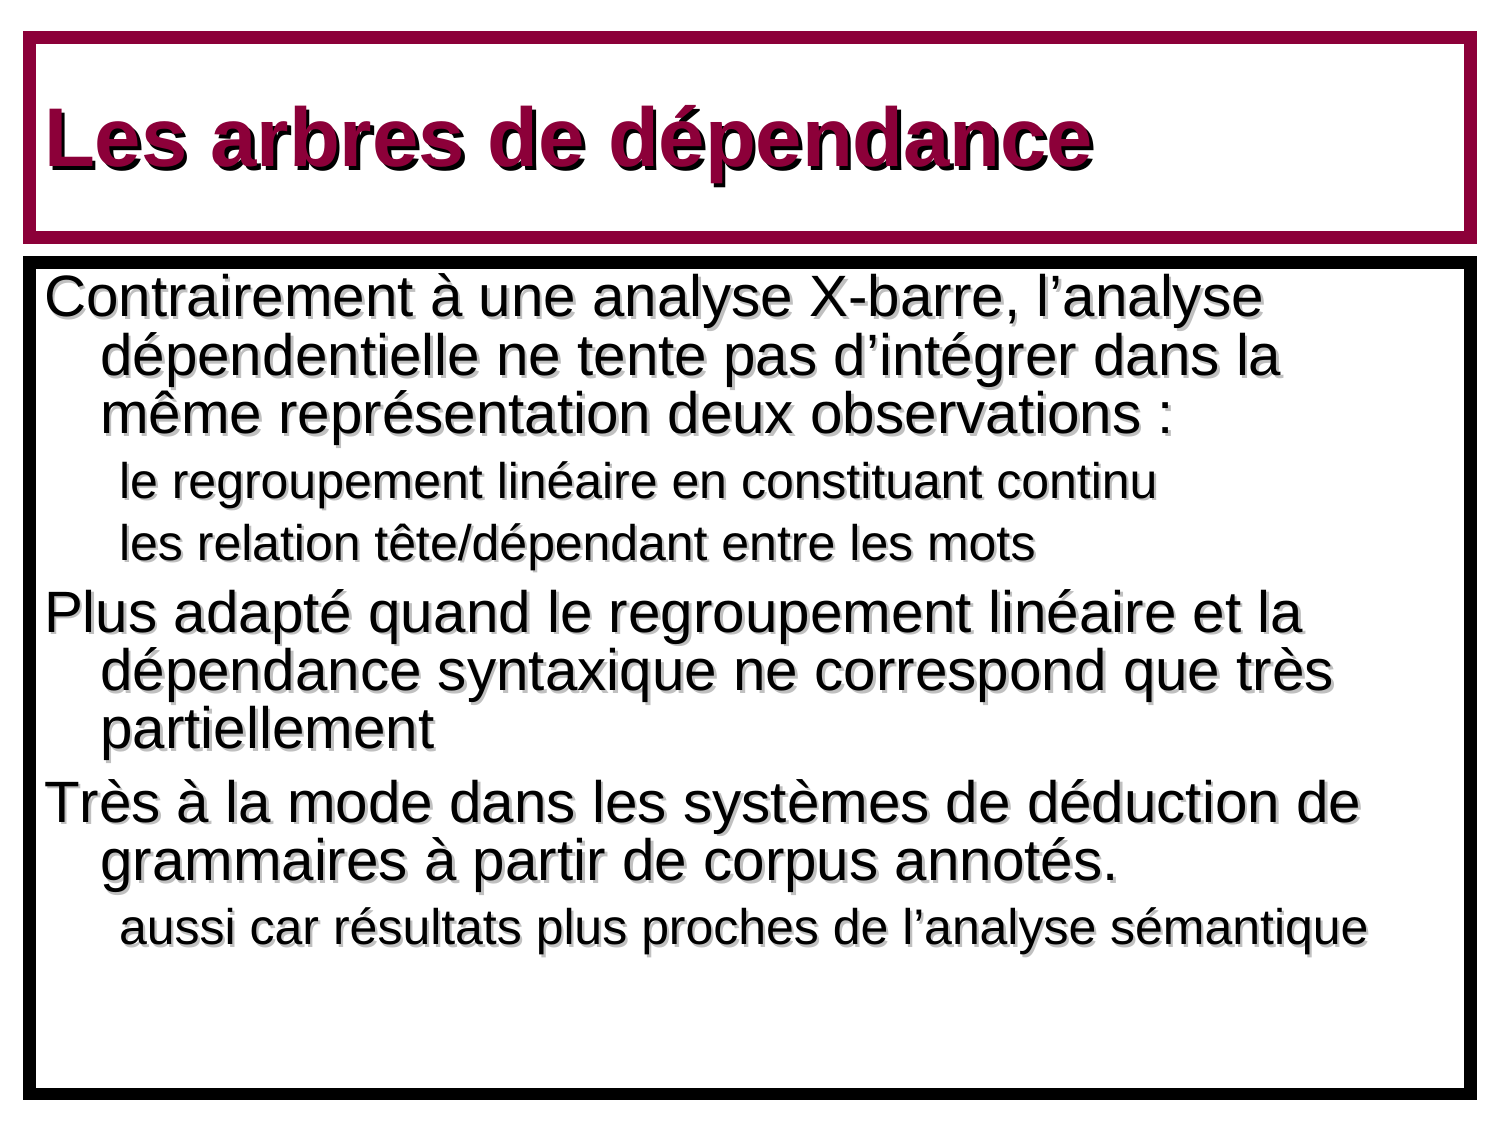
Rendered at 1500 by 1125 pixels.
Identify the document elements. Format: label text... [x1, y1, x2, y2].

list Contrairement à une analyse X-barre, l’analyse dépendentielle ne tente pas d’intégrer dans la même représentation deux observations : le regroupement linéaire en constituant continu les relation tête/dépendant entre les mots Plus adapté quand le regroupement linéaire et la dépendance syntaxique ne correspond que très partiellement Très à la mode dans les systèmes de déduction de grammaires à partir de corpus annotés. aussi car résultats plus proches de l’analyse sémantique [29, 262, 1471, 1095]
title Les arbres de dépendance [29, 37, 1471, 238]
